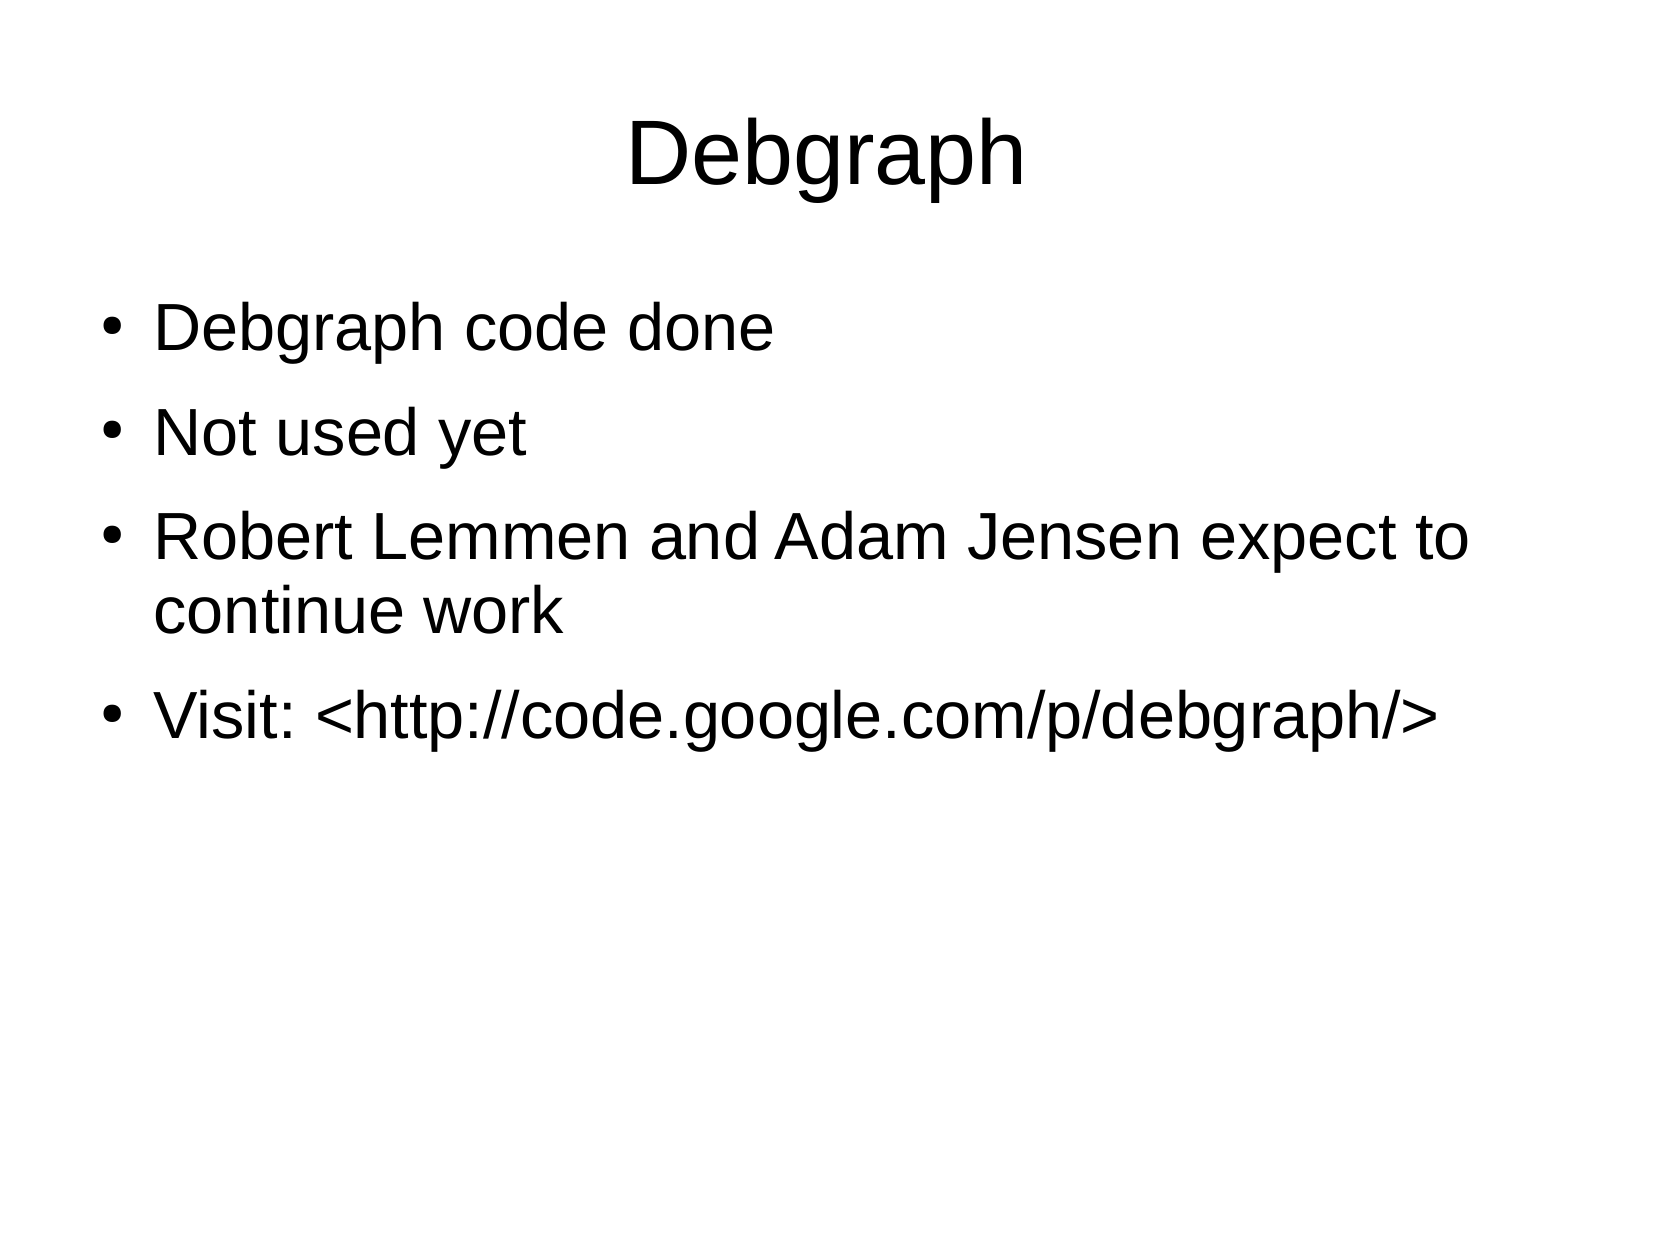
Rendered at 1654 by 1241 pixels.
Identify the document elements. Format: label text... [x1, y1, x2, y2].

title Debgraph [82, 49, 1571, 257]
list Debgraph code done Not used yet Robert Lemmen and Adam Jensen expect to continue work Visit: <http://code.google.com/p/debgraph/> [82, 290, 1571, 1109]
